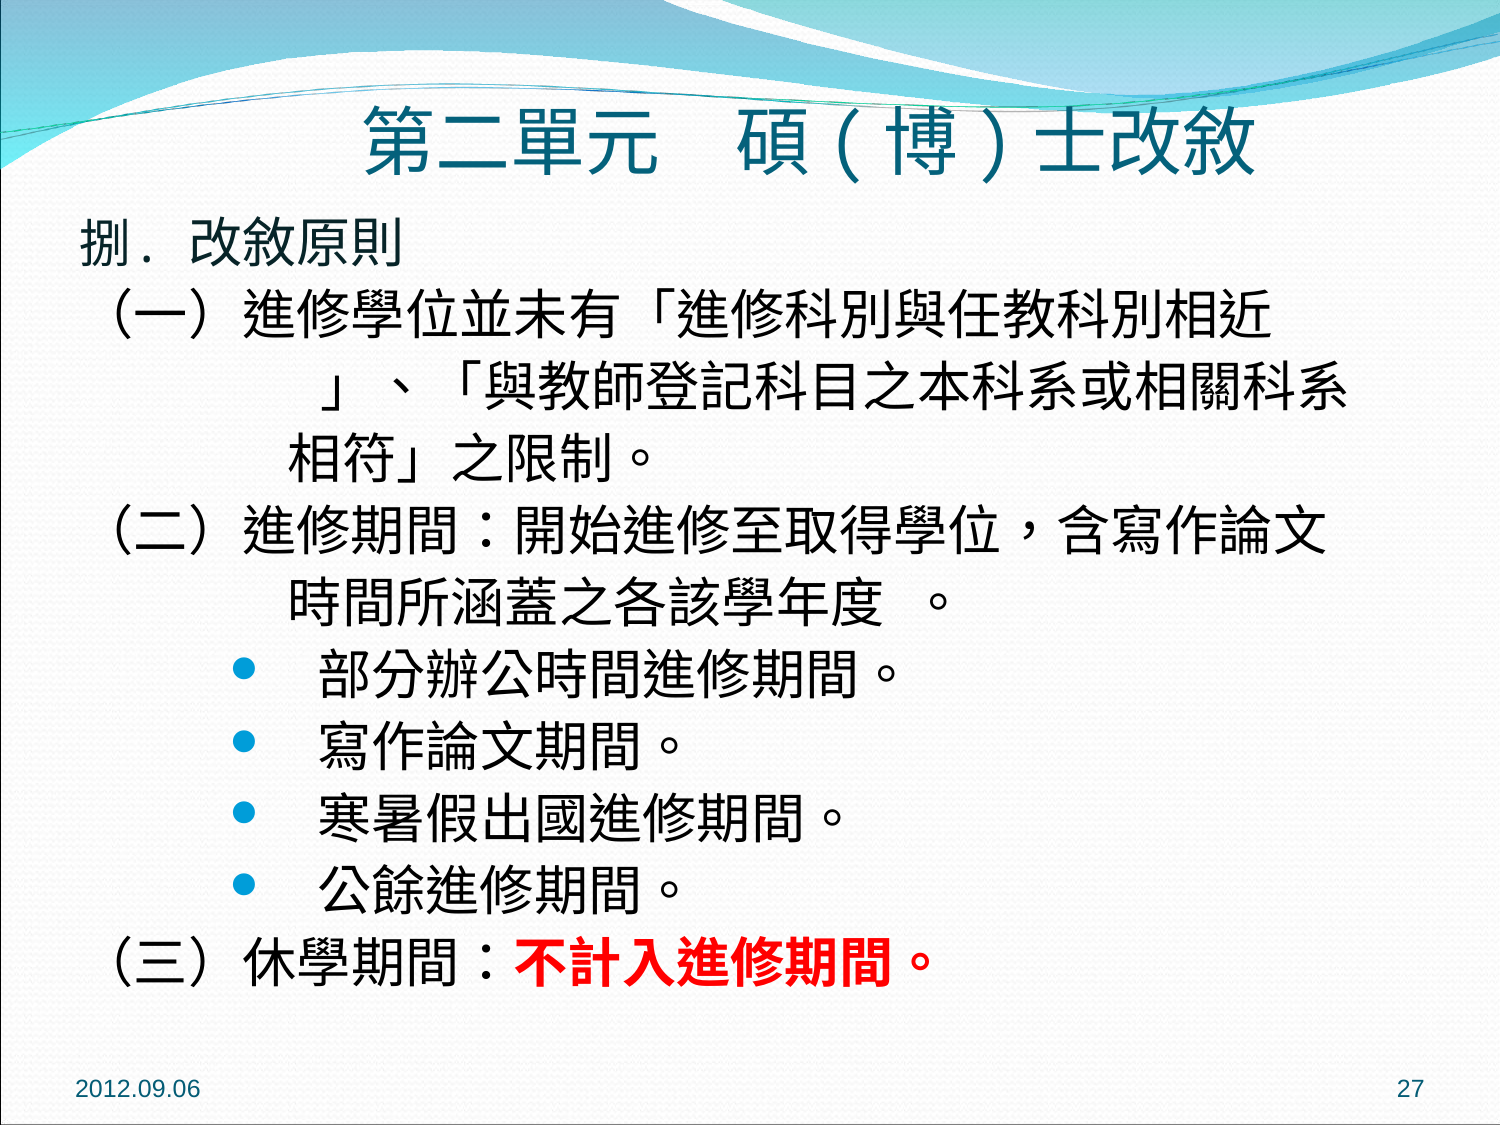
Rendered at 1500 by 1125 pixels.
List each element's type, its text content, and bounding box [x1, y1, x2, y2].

picture [0, 0, 1500, 1125]
text_box 2012.09.06 [74, 1042, 426, 1103]
list 改敘原則 （一）進修學位並未有「進修科別與任教科別相近 」、「與教師登記科目之本科系或相關科系 相符」之限制。 （二）進修期間：開始進修至取得學位，含寫作論文 時間所涵蓋之各該學年度 。 部分辦公時間進修期間。 寫作論文期間。 寒暑假出國進修期間。 公餘進修期間。 （三）休學期間：不計入進修期間。 [64, 208, 1436, 1047]
text_box 第二單元 碩(博)士改敘 [171, 34, 1447, 185]
text_box <number> [1299, 1042, 1426, 1103]
